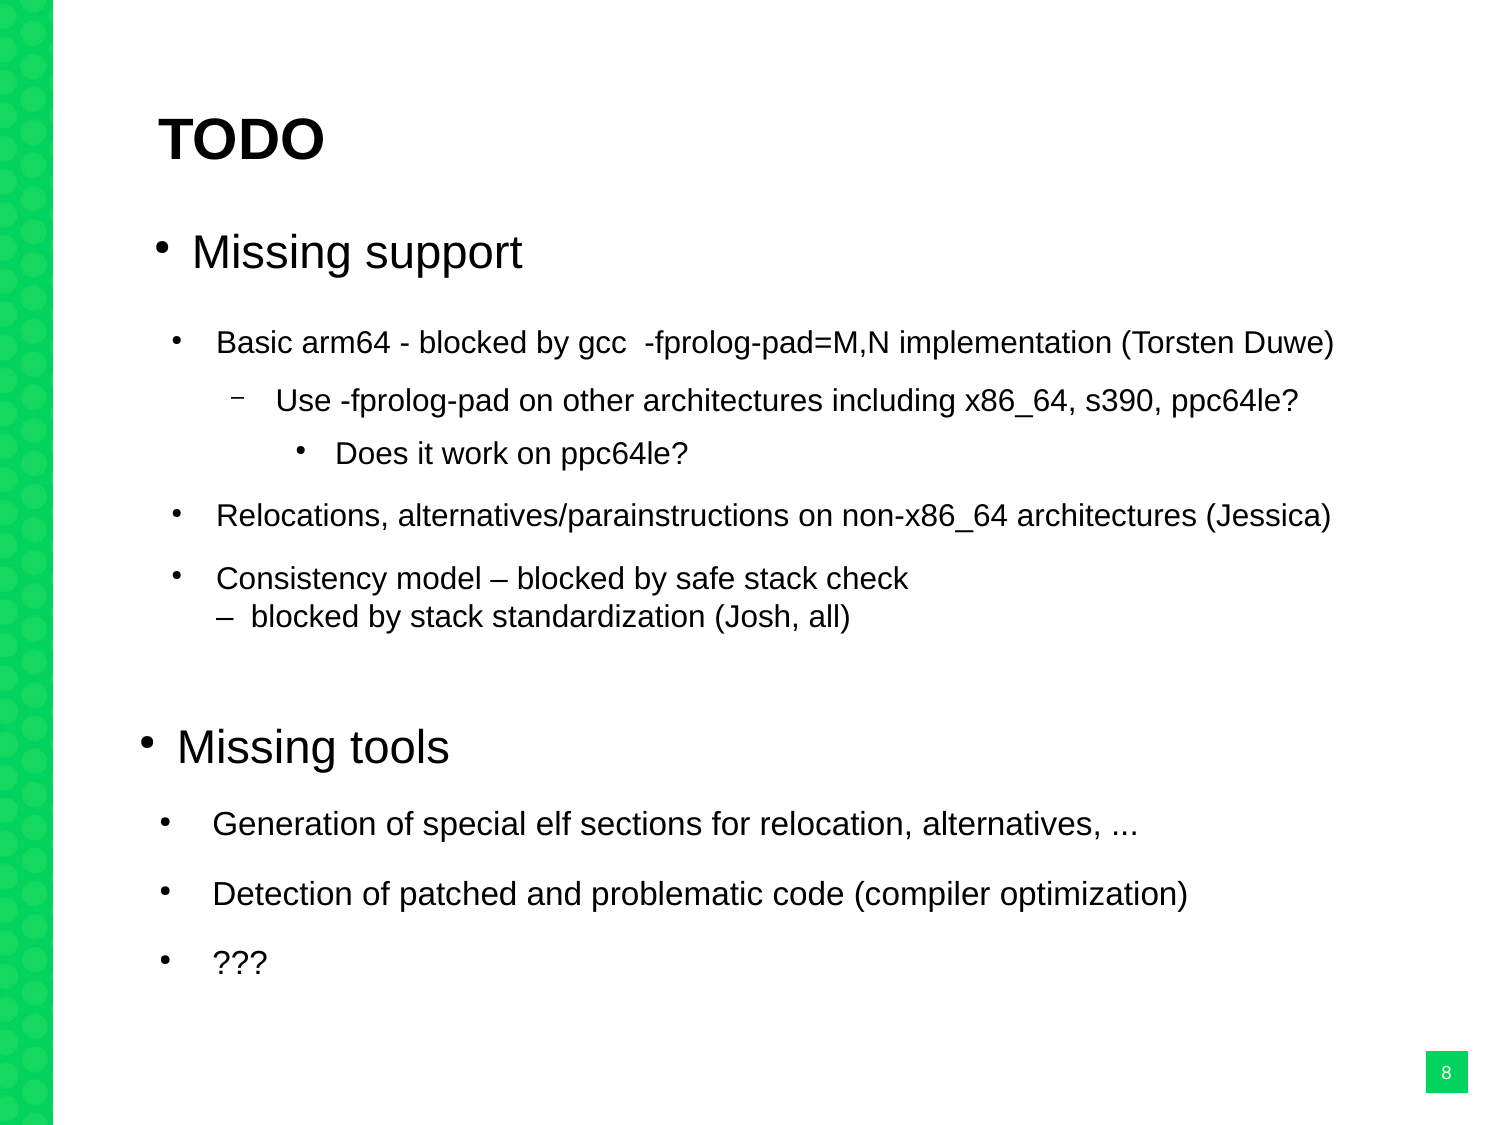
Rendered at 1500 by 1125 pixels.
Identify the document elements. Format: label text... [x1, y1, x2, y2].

list Generation of special elf sections for relocation, alternatives, ... Detection of patched and problematic code (compiler optimization) ??? [126, 795, 1381, 1036]
list Basic arm64 - blocked by gcc -fprolog-pad=M,N implementation (Torsten Duwe) Use -fprolog-pad on other architectures including x86_64, s390, ppc64le? Does it work on ppc64le? Relocations, alternatives/parainstructions on non-x86_64 architectures (Jessica) Consistency model – blocked by safe stack check – blocked by stack standardization (Josh, all) [141, 314, 1396, 691]
text_box <number> [1425, 1051, 1468, 1094]
list Missing tools [111, 708, 1366, 781]
picture [0, 0, 53, 1125]
title TODO [143, 94, 1397, 180]
list Missing support [126, 213, 1381, 286]
